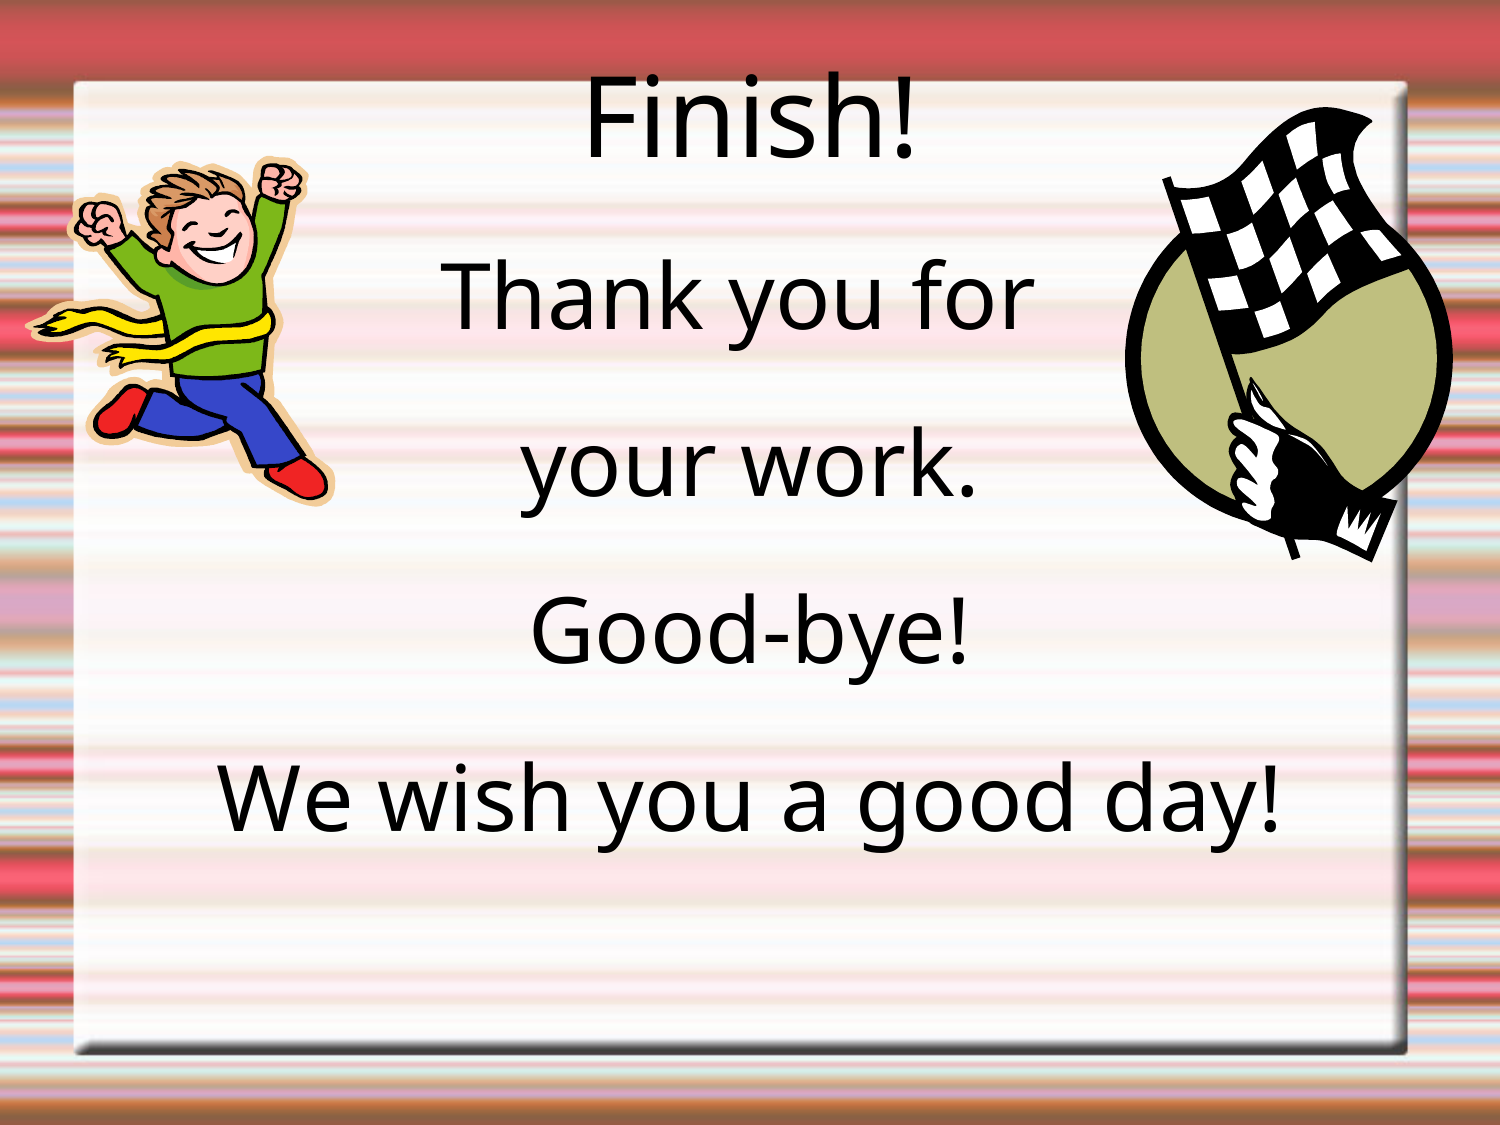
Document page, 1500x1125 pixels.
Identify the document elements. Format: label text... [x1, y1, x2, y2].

picture [0, 0, 1500, 1125]
text_box Finish! Thank you for your work. Good-bye! We wish you a good day! [75, 37, 1426, 858]
